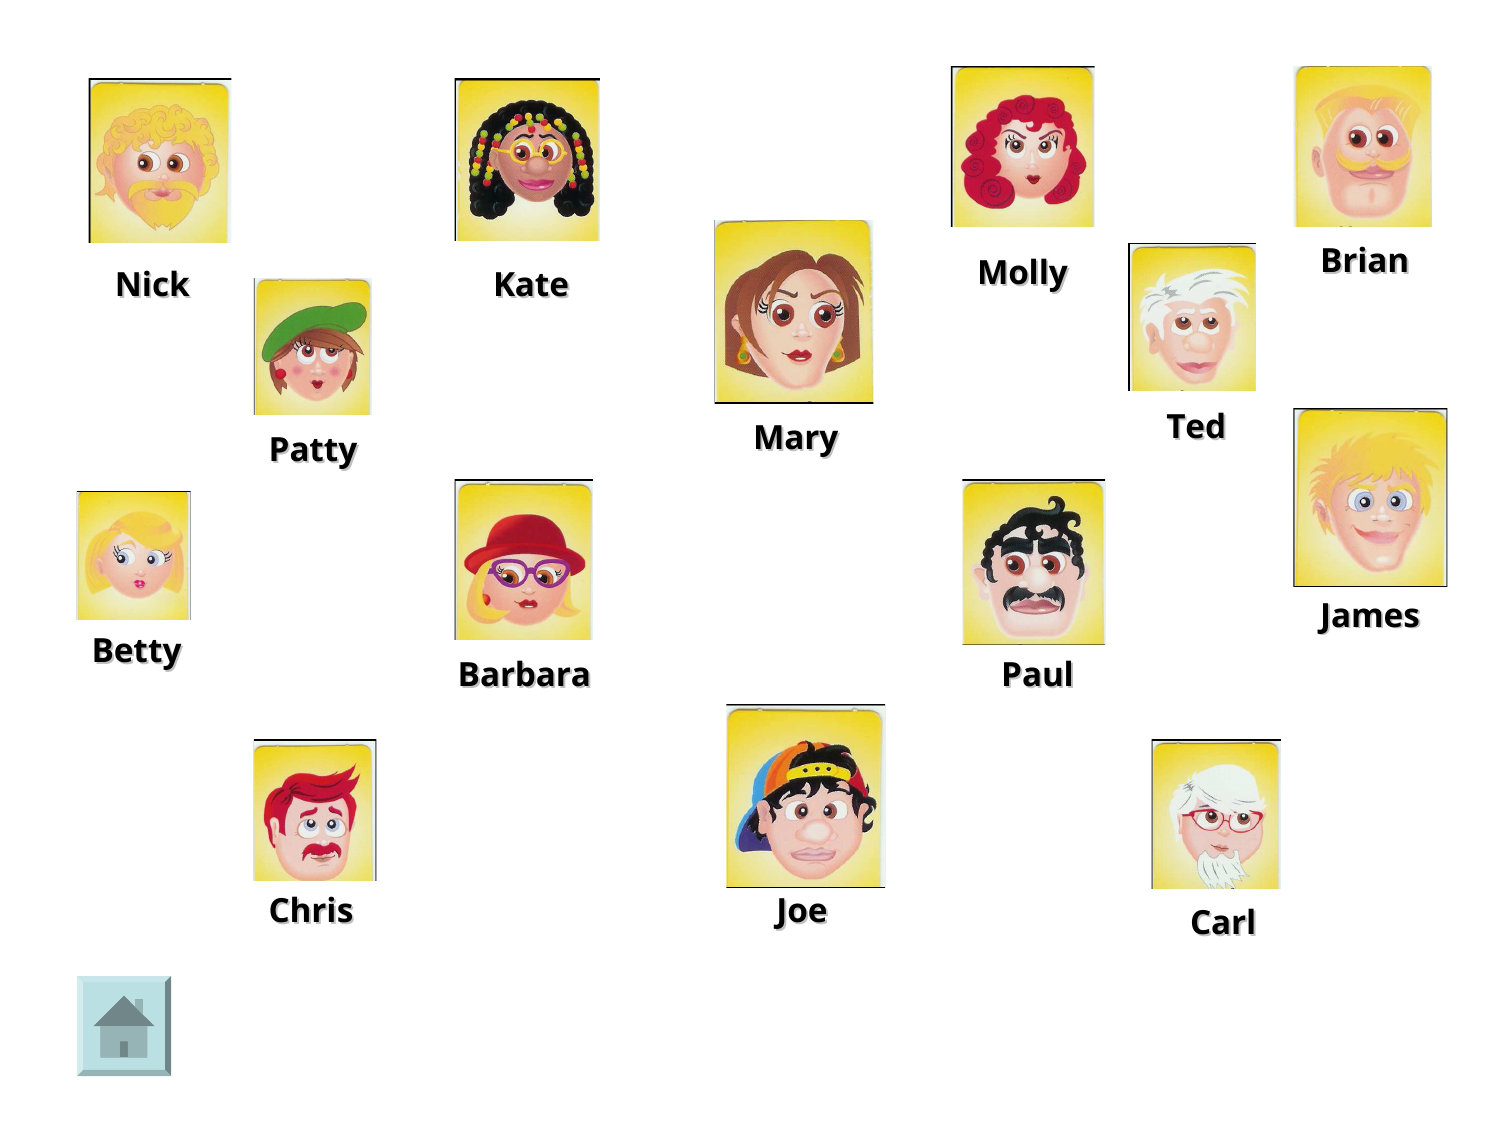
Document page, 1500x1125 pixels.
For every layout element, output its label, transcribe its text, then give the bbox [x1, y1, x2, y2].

text_box Betty [76, 621, 197, 677]
text_box Joe [761, 881, 843, 937]
text_box Paul [986, 645, 1089, 701]
text_box [77, 976, 172, 1077]
text_box James [1305, 586, 1435, 642]
picture [1128, 243, 1256, 391]
picture [962, 479, 1106, 645]
picture [253, 739, 377, 881]
text_box Mary [738, 408, 854, 465]
text_box Kate [478, 255, 585, 311]
picture [1151, 739, 1281, 889]
picture [1293, 66, 1433, 227]
text_box Barbara [442, 645, 606, 701]
text_box Nick [100, 255, 205, 311]
text_box Brian [1305, 231, 1425, 288]
picture [76, 491, 191, 620]
text_box Patty [253, 420, 373, 477]
picture [726, 704, 886, 888]
picture [454, 479, 593, 640]
picture [253, 278, 372, 415]
text_box Molly [962, 243, 1084, 299]
picture [454, 78, 600, 241]
text_box Chris [253, 881, 369, 937]
picture [88, 78, 232, 243]
picture [1293, 408, 1448, 587]
picture [950, 66, 1095, 227]
text_box Carl [1175, 893, 1272, 949]
text_box Ted [1151, 397, 1242, 453]
picture [714, 220, 874, 404]
